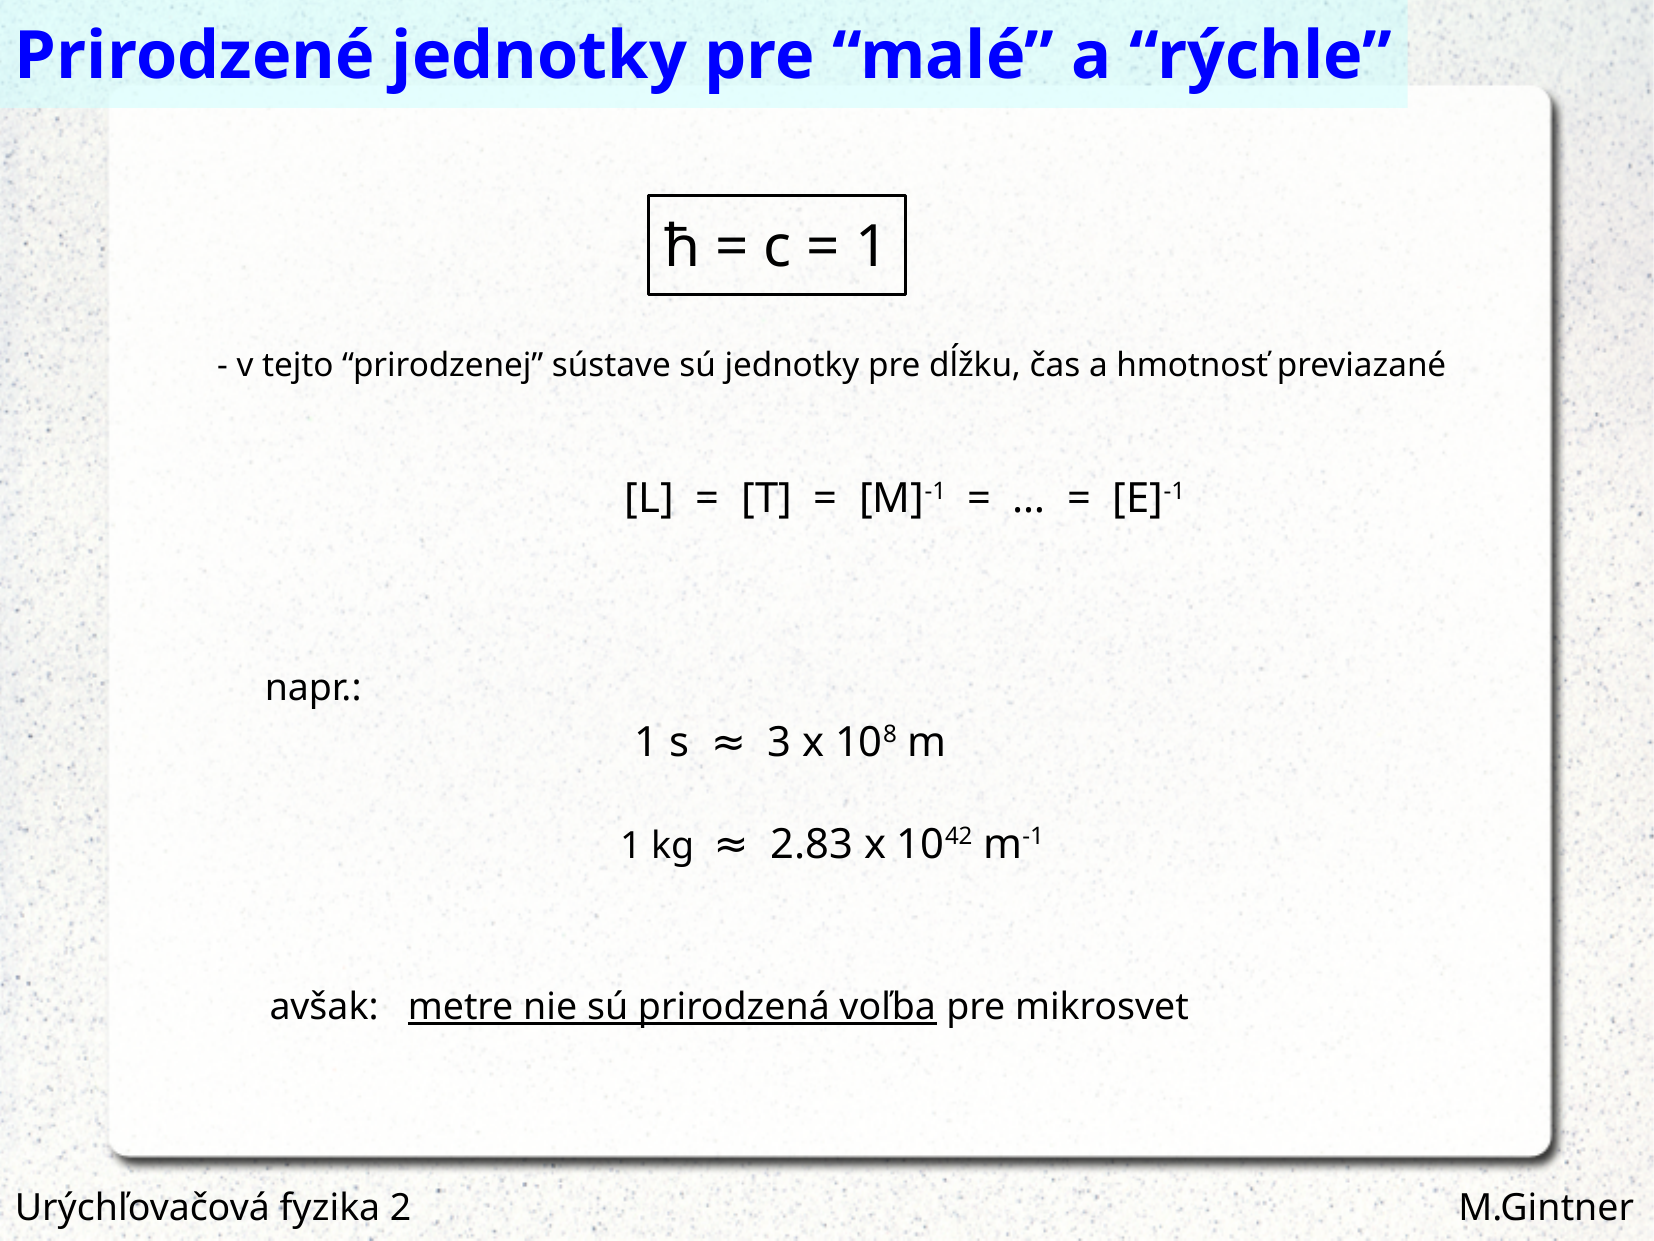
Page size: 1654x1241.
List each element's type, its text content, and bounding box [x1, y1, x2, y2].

text_box 1 s ≈ 3 x 108 m [620, 703, 957, 778]
text_box M.Gintner [1443, 1173, 1654, 1241]
picture [0, 0, 1654, 1241]
text_box Urýchľovačová fyzika 2 [0, 1173, 445, 1241]
text_box - v tejto “prirodzenej” sústave sú jednotky pre dĺžku, čas a hmotnosť previazané [202, 333, 1488, 396]
text_box avšak: metre nie sú prirodzená voľba pre mikrosvet [254, 972, 1203, 1040]
text_box 1 kg ≈ 2.83 x 1042 m-1 [605, 805, 1054, 879]
text_box [L] = [T] = [M]-1 = … = [E]-1 [610, 460, 1236, 534]
text_box Prirodzené jednotky pre “malé” a “rýchle” [0, 0, 1391, 108]
text_box ħ = c = 1 [648, 195, 901, 295]
text_box napr.: [249, 652, 378, 721]
